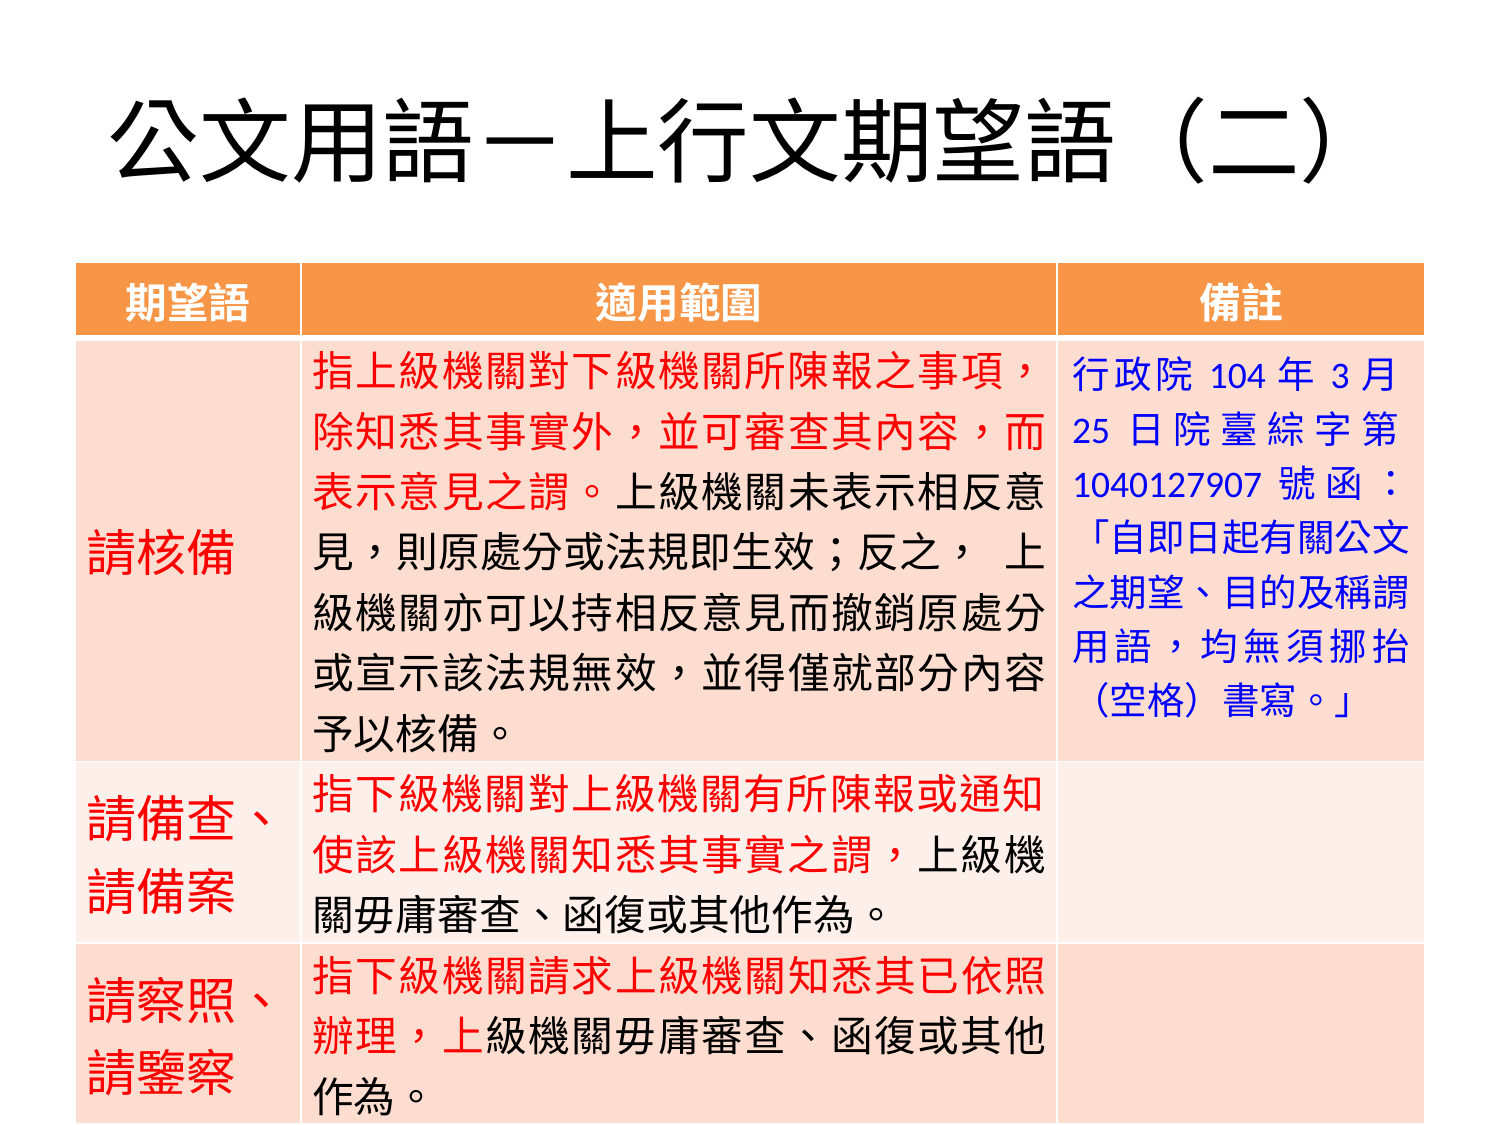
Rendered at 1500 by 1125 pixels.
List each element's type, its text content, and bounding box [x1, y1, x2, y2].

table_cell 指下級機關對上級機關有所陳報或通知，使該上級機關知悉其事實之謂，上級機關毋庸審查、函復或其他作為。 [302, 762, 1056, 942]
table_cell 指上級機關對下級機關所陳報之事項，除知悉其事實外，並可審查其內容，而表示意見之謂。上級機關未表示相反意見，則原處分或法規即生效；反之， 上級機關亦可以持相反意見而撤銷原處分或宣示該法規無效，並得僅就部分內容予以核備。 [302, 341, 1056, 761]
table_cell 請察照、 請鑒察 [76, 944, 300, 1123]
title 公文用語－上行文期望語（二） [75, 45, 1425, 233]
table_header 備註 [1058, 263, 1424, 335]
table_cell 請備查、 請備案 [76, 762, 300, 942]
table_header 期望語 [76, 263, 300, 335]
table_cell 請核備 [76, 341, 300, 761]
table_cell [1058, 944, 1424, 1123]
table_cell 指下級機關請求上級機關知悉其已依照辦理，上級機關毋庸審查、函復或其他作為。 [302, 944, 1056, 1123]
table_cell 行政院104年3月25日院臺綜字第1040127907號函：「自即日起有關公文之期望、目的及稱謂用語，均無須挪抬（空格）書寫。」 [1058, 341, 1424, 761]
table_header 適用範圍 [302, 263, 1056, 335]
table_cell [1058, 762, 1424, 942]
